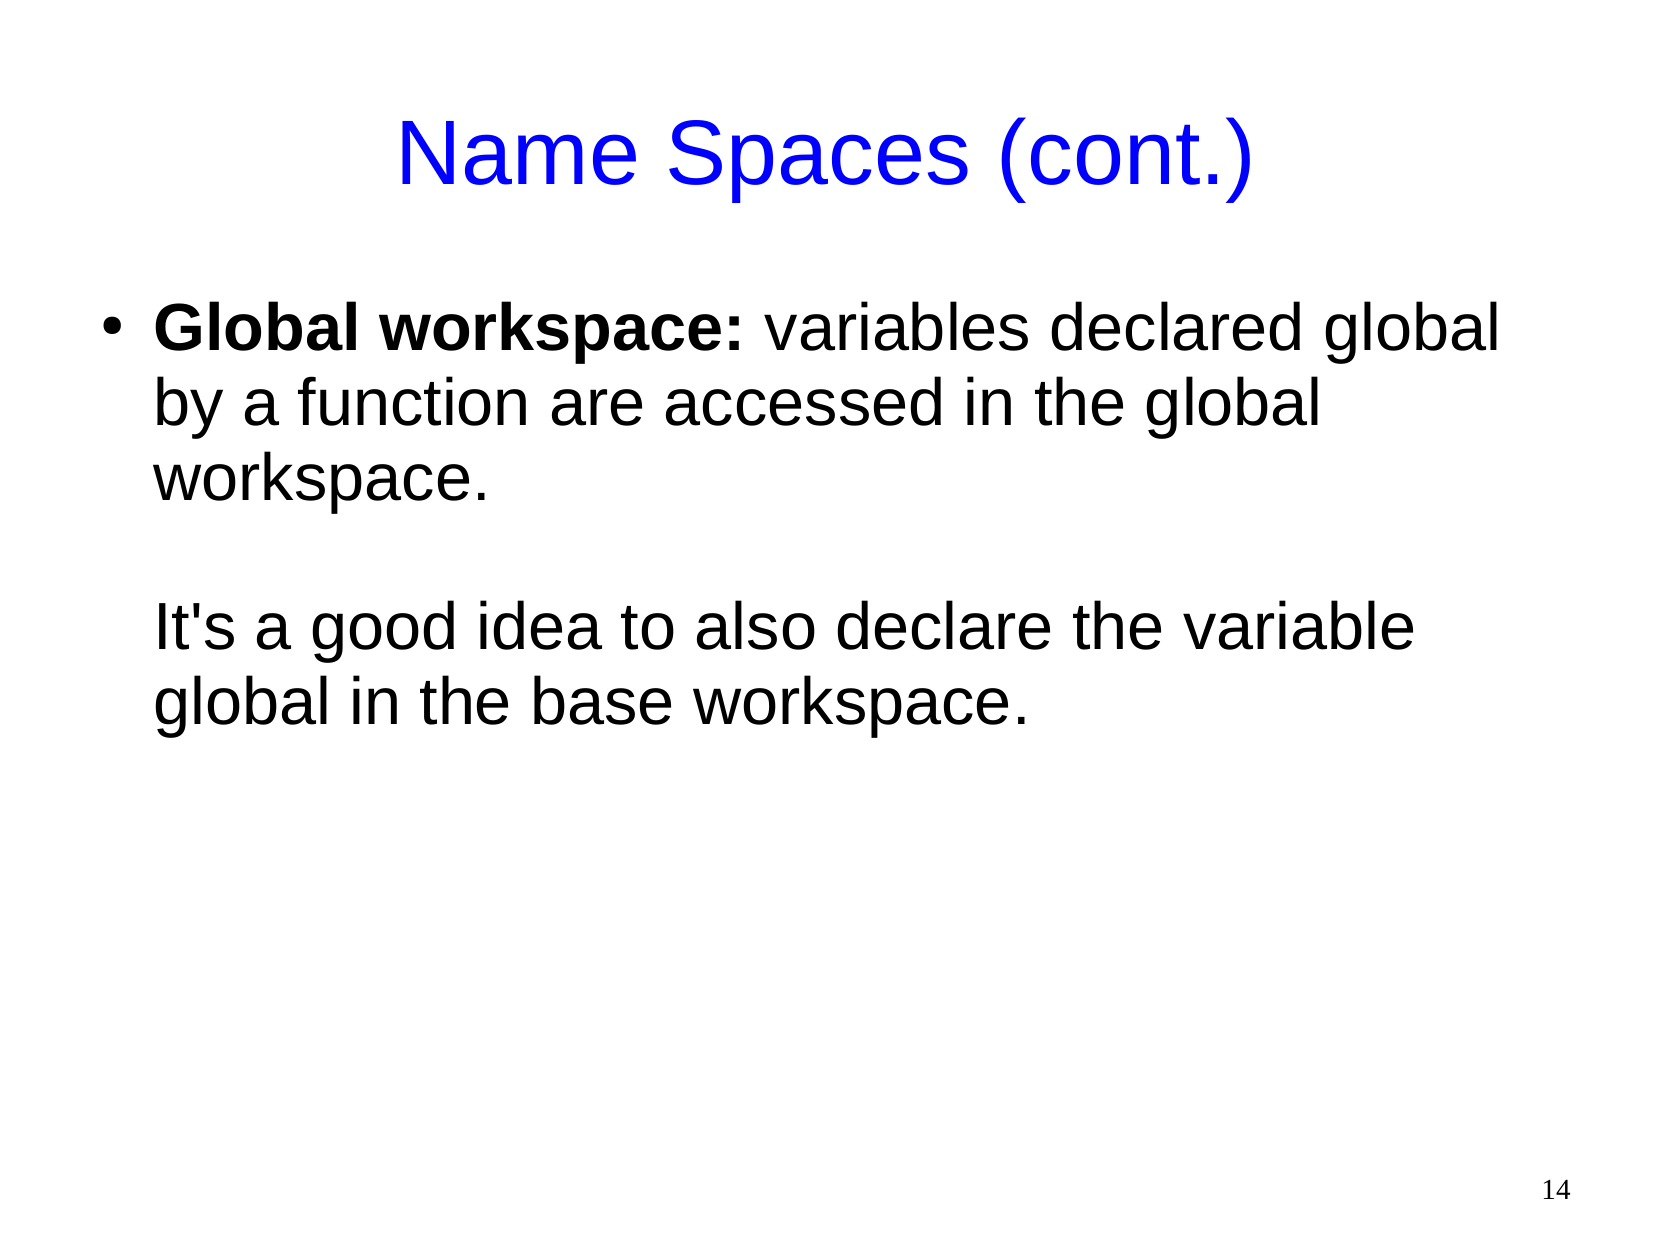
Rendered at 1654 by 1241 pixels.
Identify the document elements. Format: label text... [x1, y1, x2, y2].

title Name Spaces (cont.) [82, 56, 1571, 250]
list Global workspace: variables declared global by a function are accessed in the global workspace. It's a good idea to also declare the variable global in the base workspace. [82, 290, 1571, 1094]
